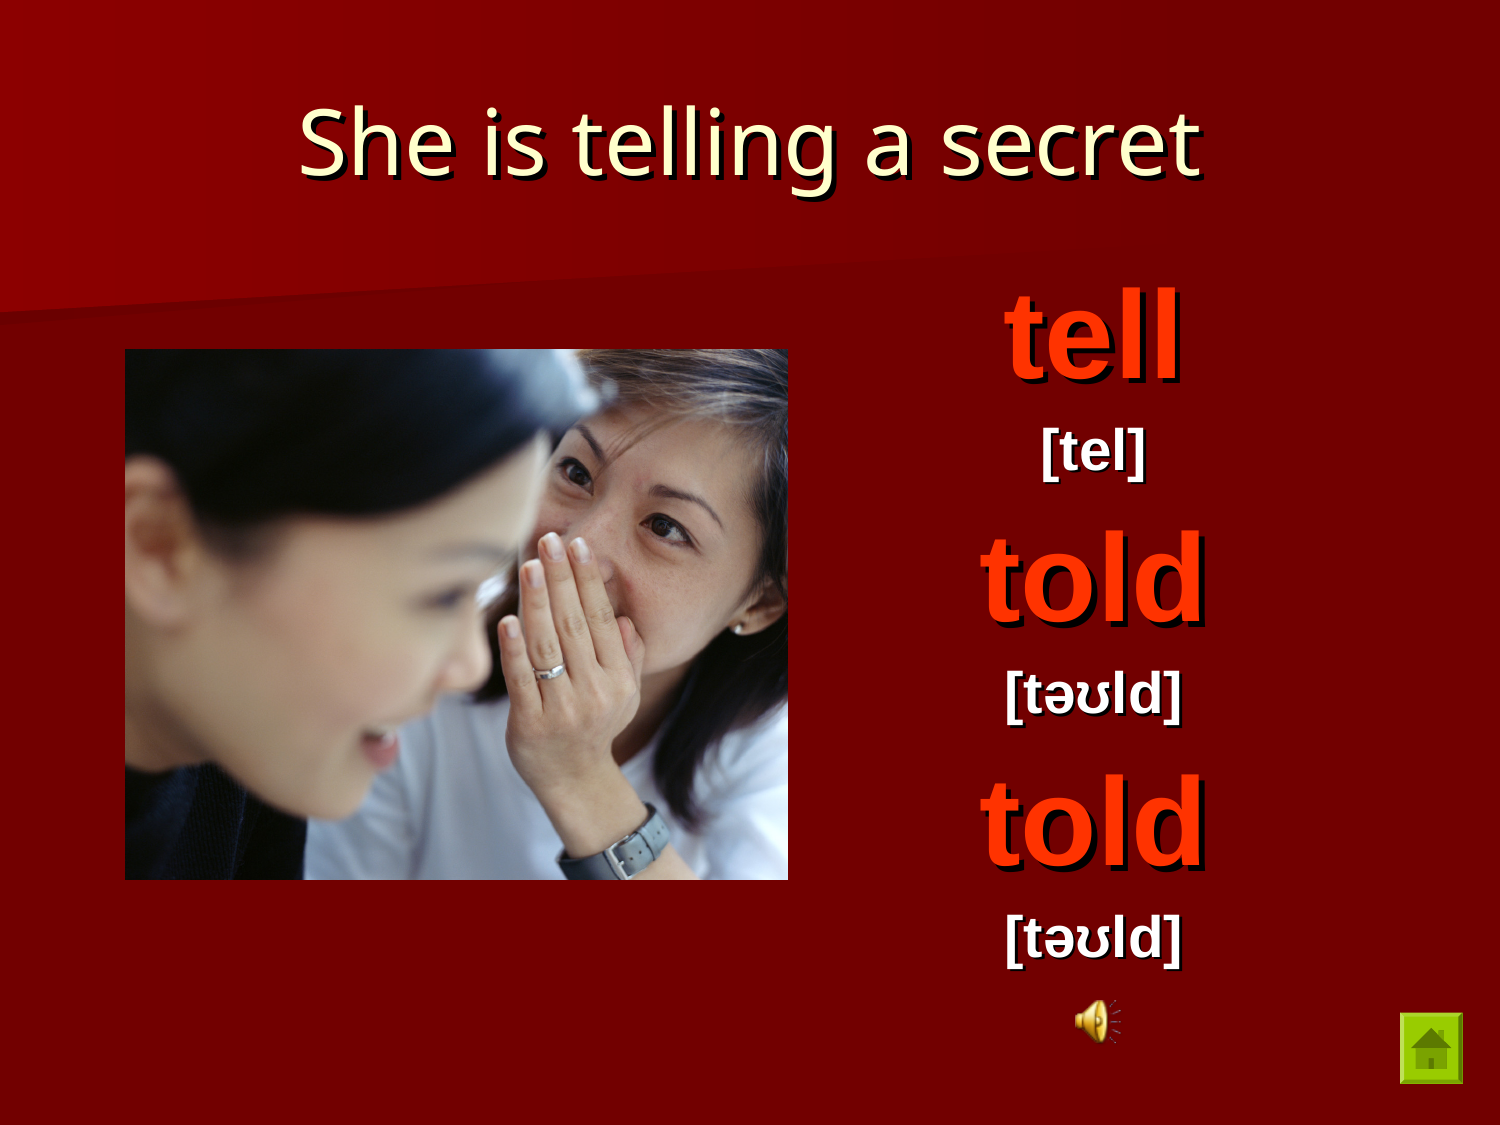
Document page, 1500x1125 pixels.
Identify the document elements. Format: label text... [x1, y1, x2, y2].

text_box [1401, 1012, 1463, 1084]
picture [1074, 999, 1126, 1051]
picture [125, 349, 788, 880]
list tell [tel] told [təʊld] told [təʊld] [762, 262, 1426, 1000]
title She is telling a secret [75, 45, 1426, 233]
